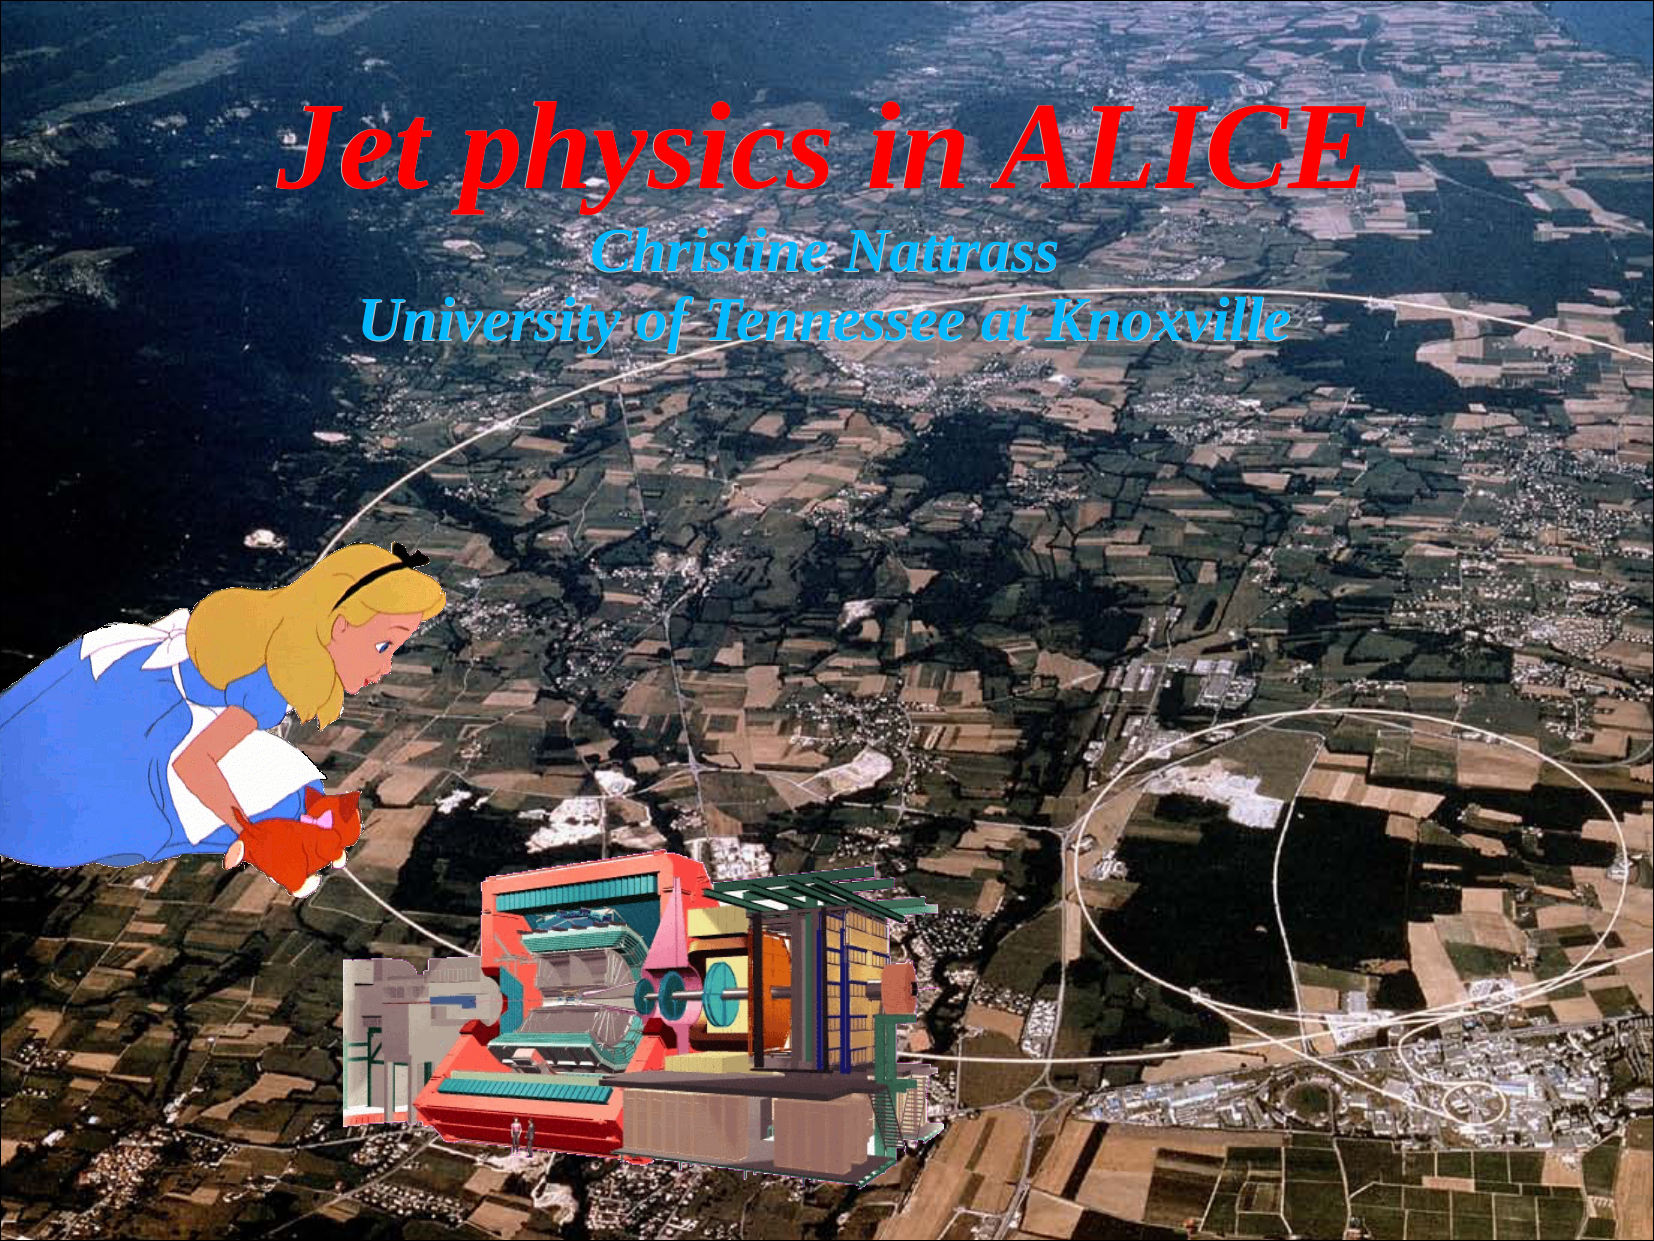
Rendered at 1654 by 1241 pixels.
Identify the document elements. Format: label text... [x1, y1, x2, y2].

text_box Jet physics in ALICE Christine Nattrass University of Tennessee at Knoxville [1, 69, 1651, 420]
picture [0, 1, 1653, 1240]
